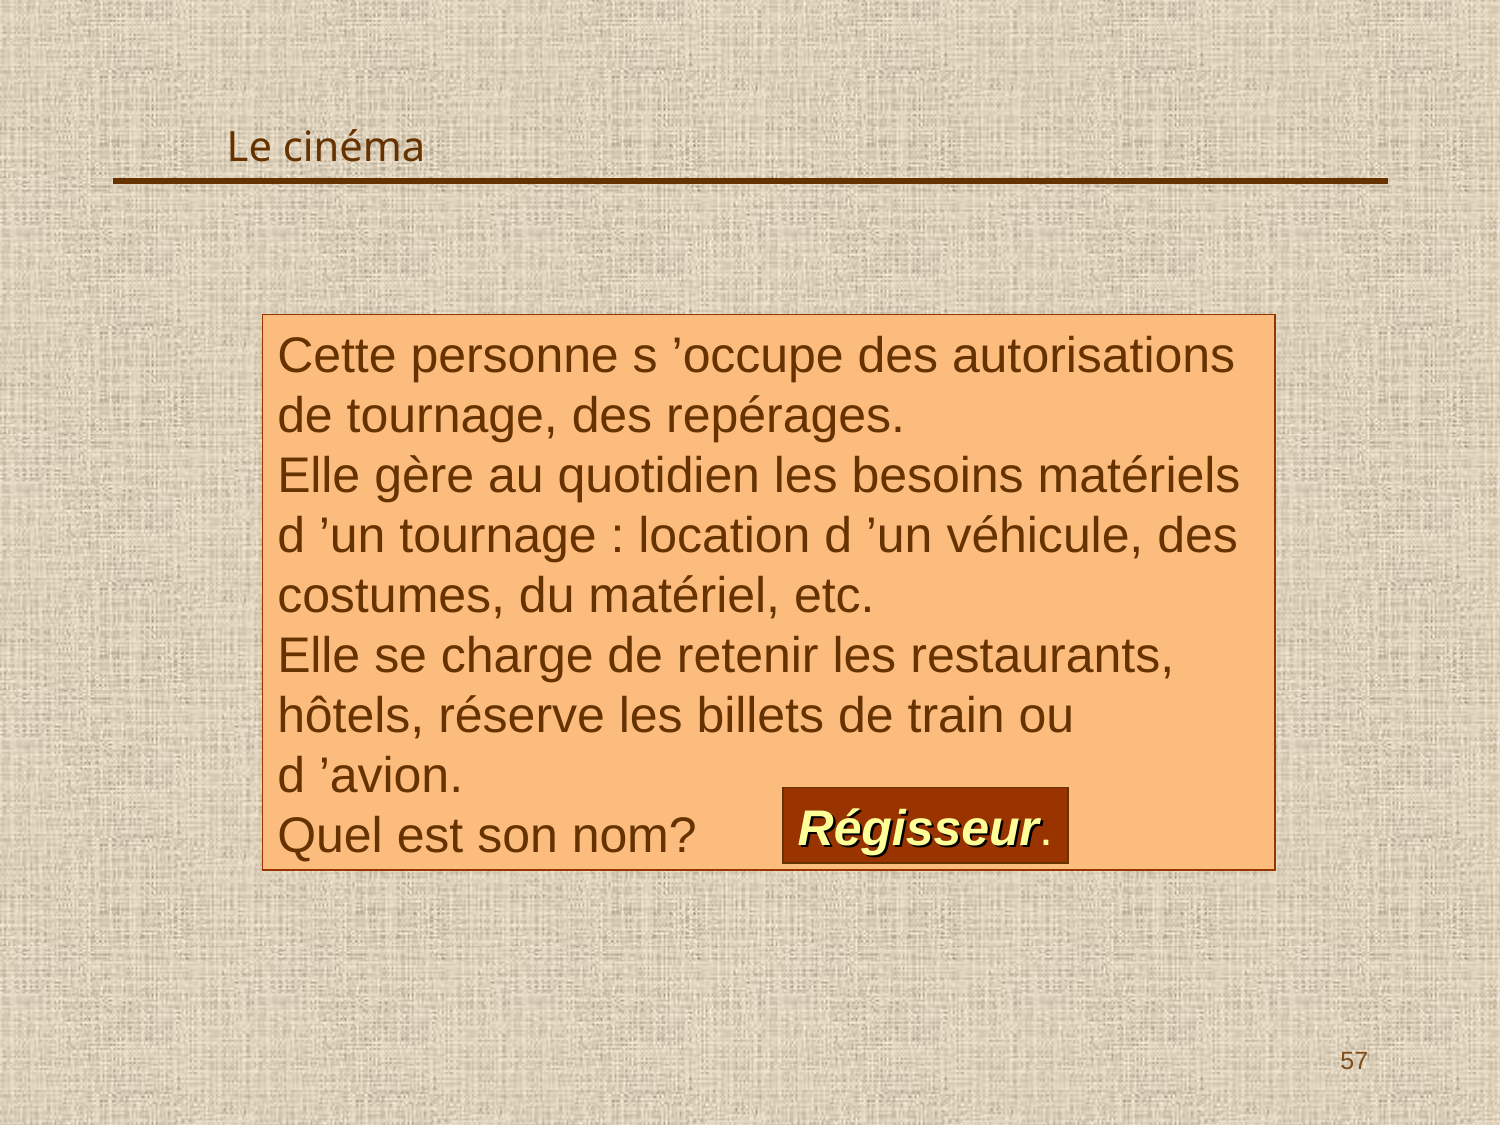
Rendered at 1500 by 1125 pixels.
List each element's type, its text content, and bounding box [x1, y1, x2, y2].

picture [0, 0, 1500, 1125]
text_box Cette personne s ’occupe des autorisations de tournage, des repérages. Elle gère au quotidien les besoins matériels d ’un tournage : location d ’un véhicule, des costumes, du matériel, etc. Elle se charge de retenir les restaurants, hôtels, réserve les billets de train ou d ’avion. Quel est son nom? [262, 314, 1276, 871]
text_box Régisseur. [782, 787, 1069, 863]
text_box Le cinéma [211, 112, 441, 178]
